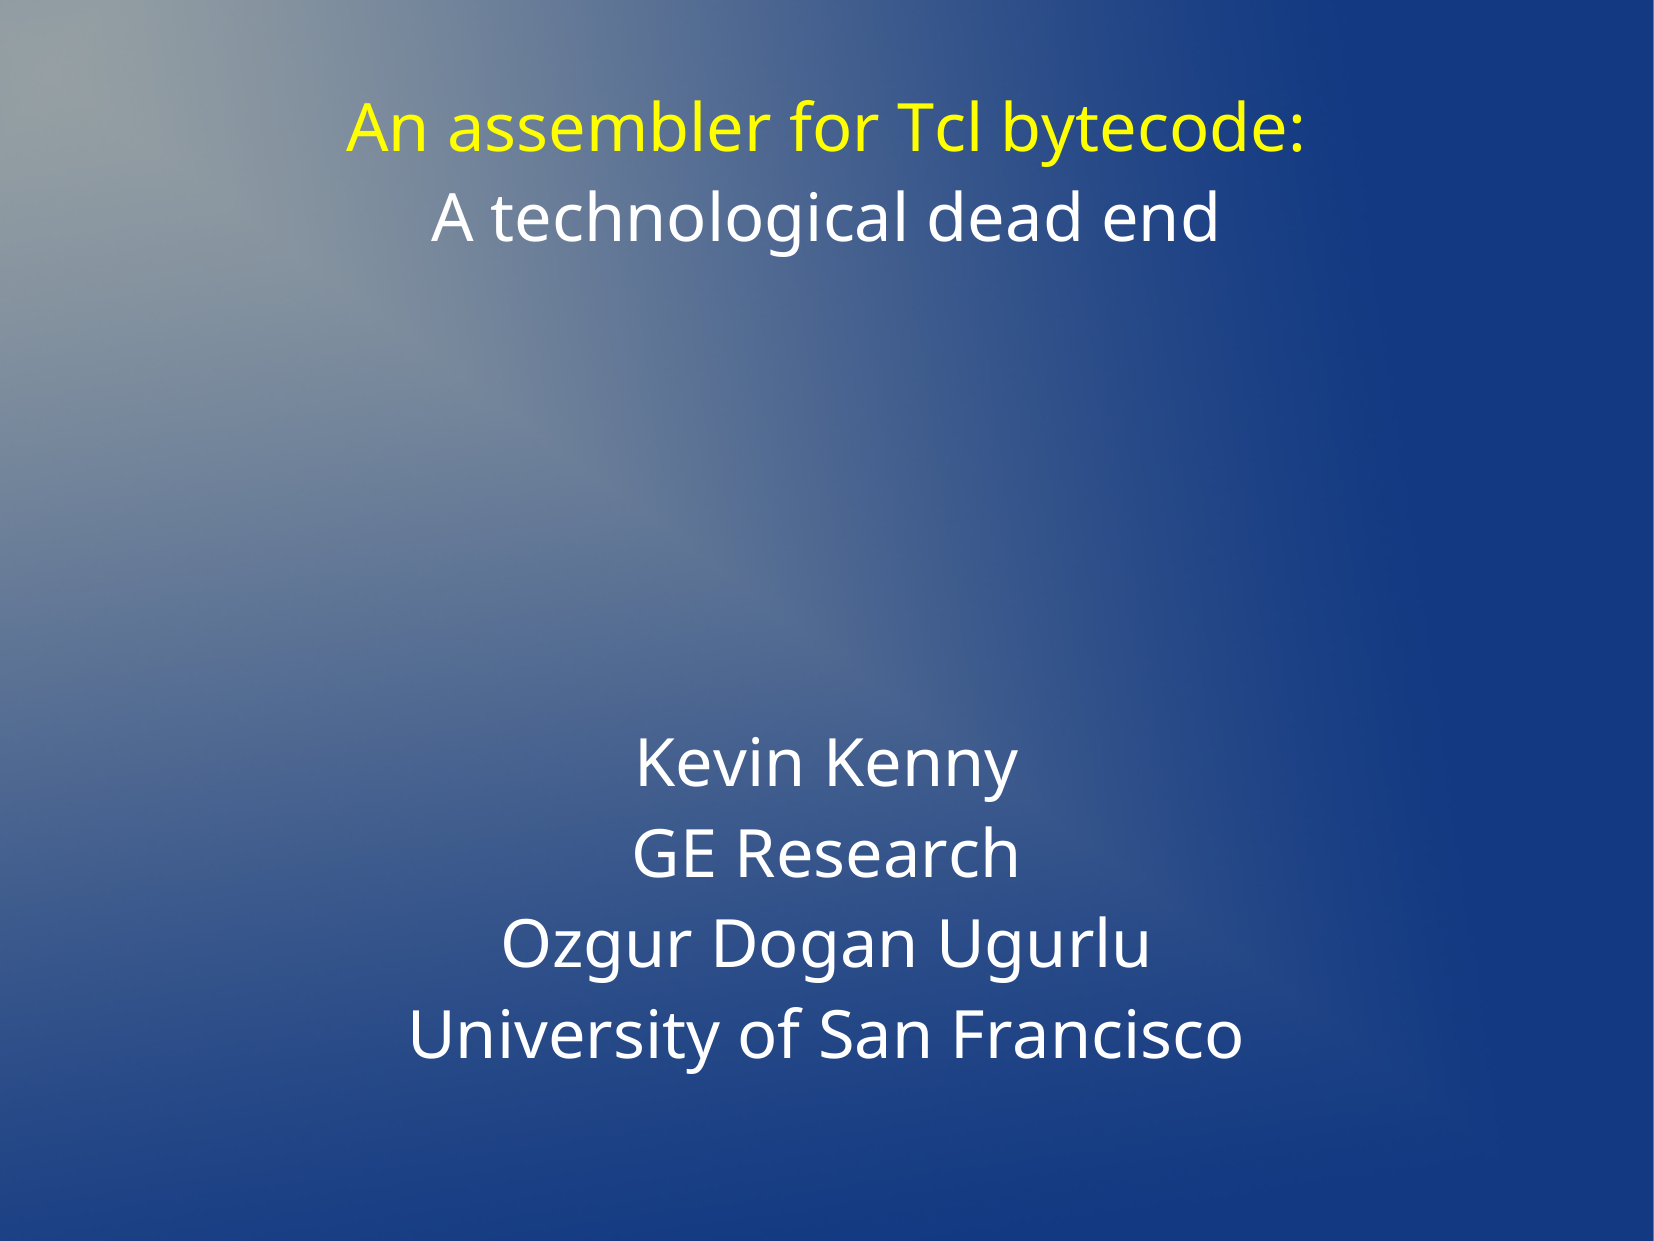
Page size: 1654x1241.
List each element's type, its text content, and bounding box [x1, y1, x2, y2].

picture [0, 0, 1654, 1241]
subtitle An assembler for Tcl bytecode: A technological dead end Kevin Kenny GE Research Ozgur Dogan Ugurlu University of San Francisco [82, 56, 1571, 1102]
